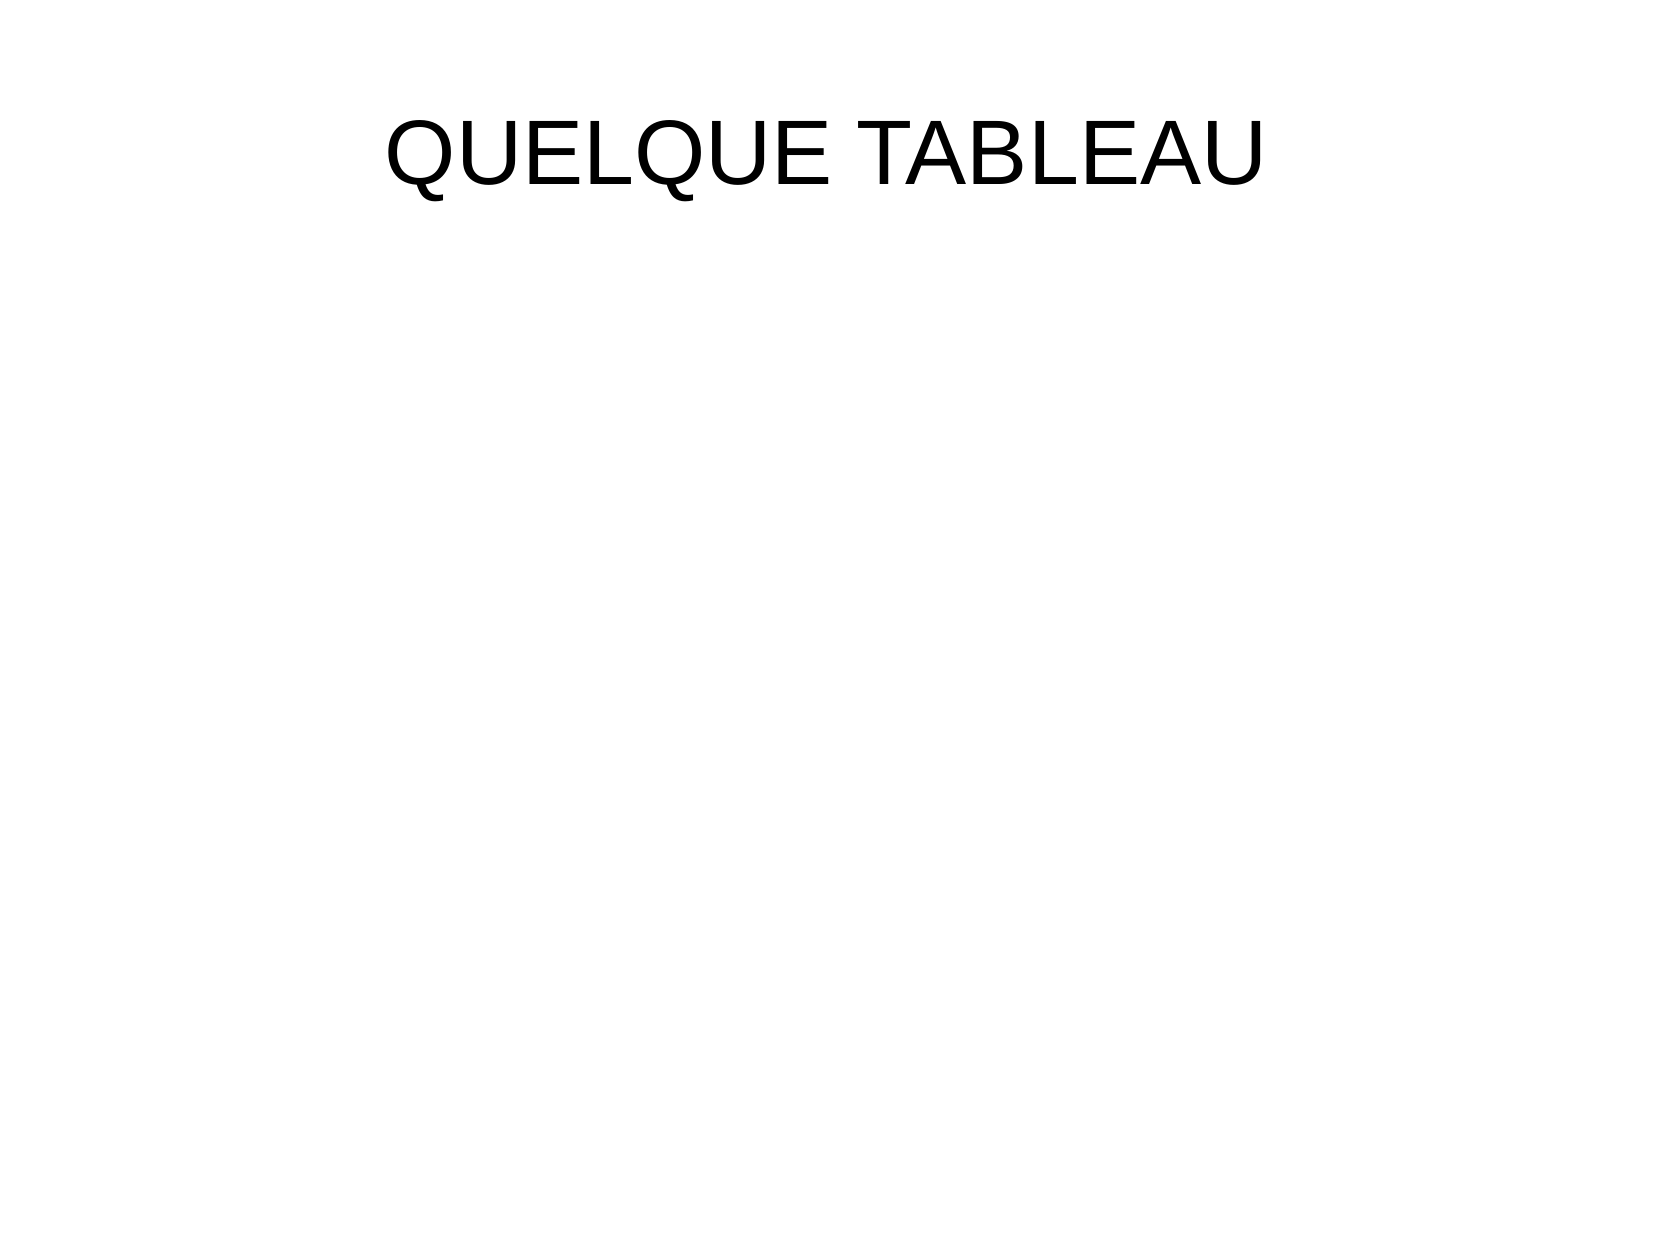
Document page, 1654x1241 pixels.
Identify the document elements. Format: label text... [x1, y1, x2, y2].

title QUELQUE TABLEAU [82, 49, 1571, 257]
